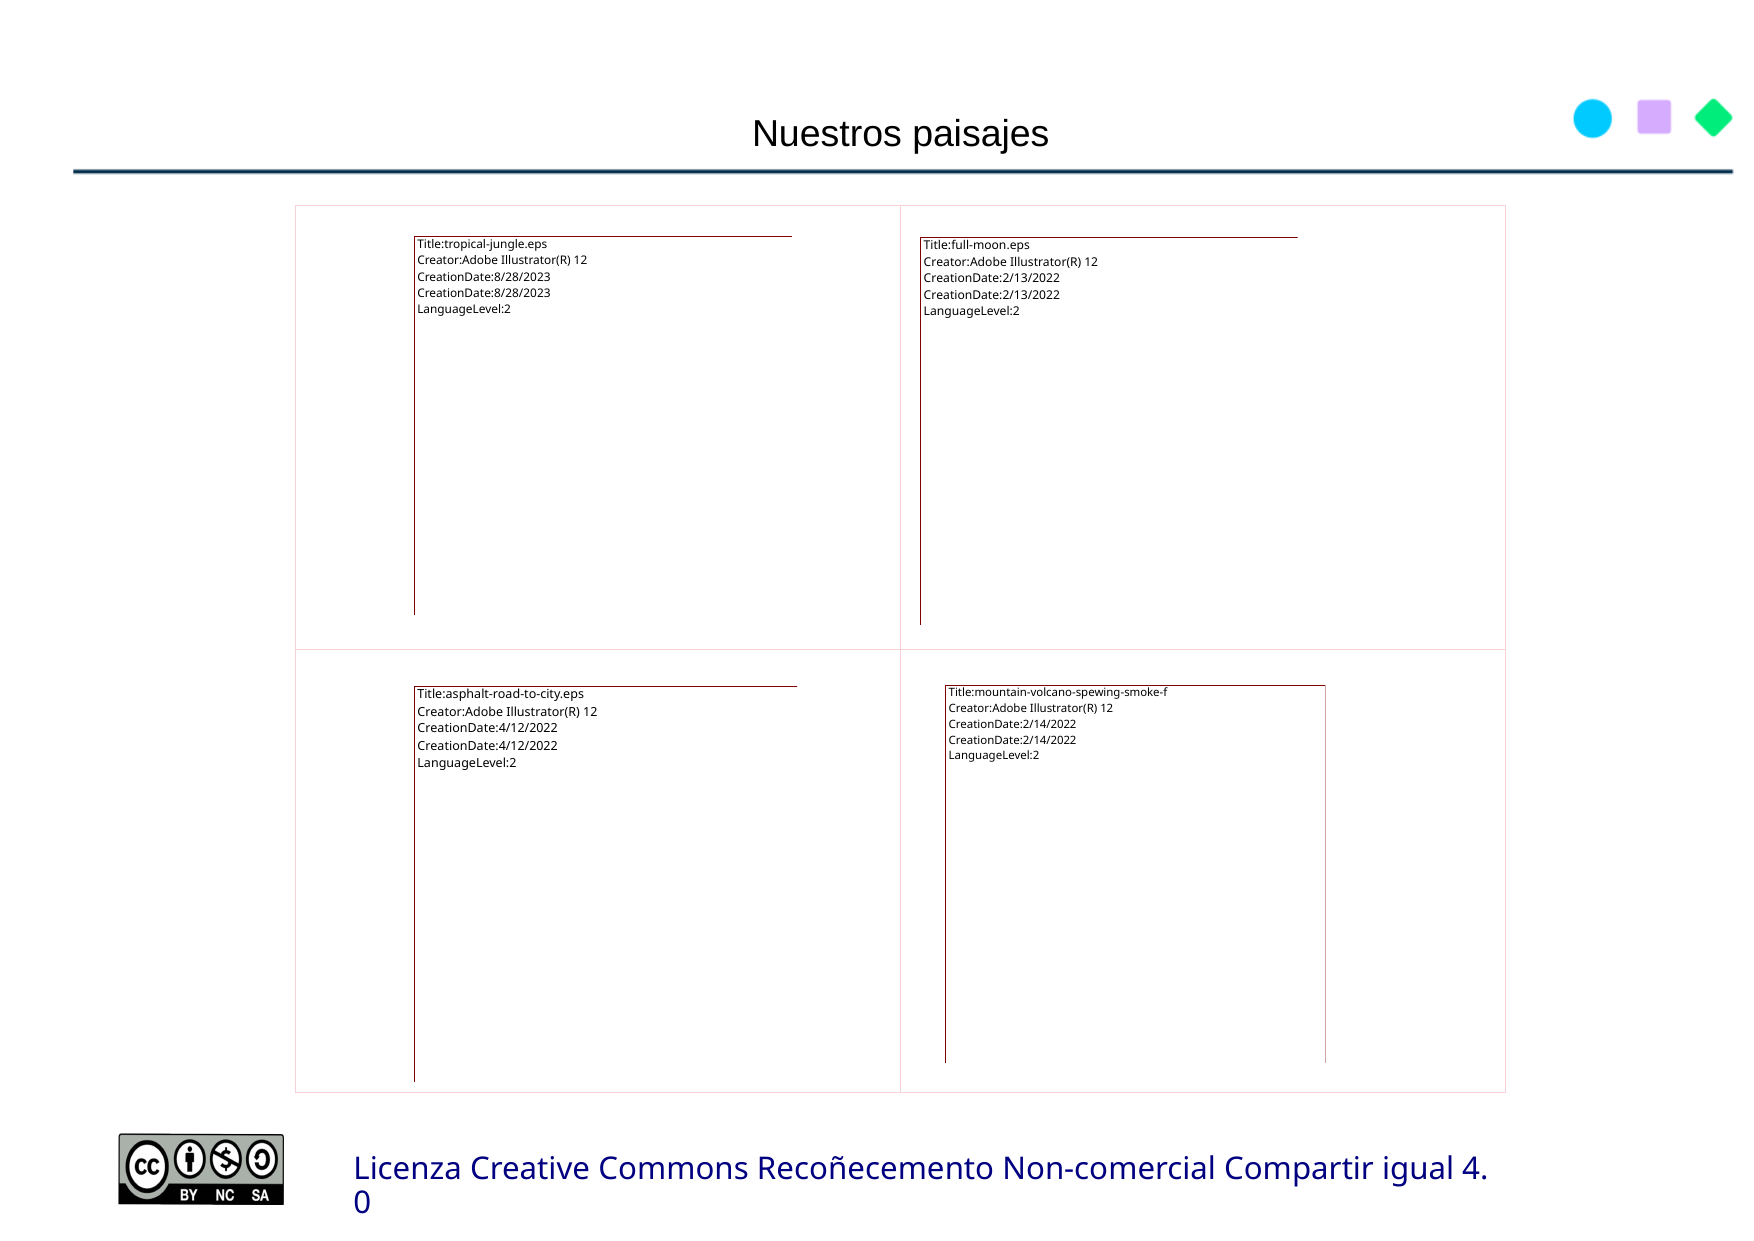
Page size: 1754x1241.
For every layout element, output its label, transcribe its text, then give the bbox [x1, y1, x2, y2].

table_cell [296, 650, 900, 1092]
picture [919, 236, 1300, 625]
table_header [901, 206, 1505, 649]
picture [413, 685, 798, 1082]
picture [413, 235, 798, 615]
picture [944, 683, 1333, 1063]
table_cell [901, 650, 1505, 1092]
table_header [296, 206, 900, 649]
picture [118, 1133, 284, 1205]
text_box Licenza Creative Commons Recoñecemento Non-comercial Compartir igual 4.0 [338, 1119, 1506, 1217]
picture [59, 70, 1743, 197]
